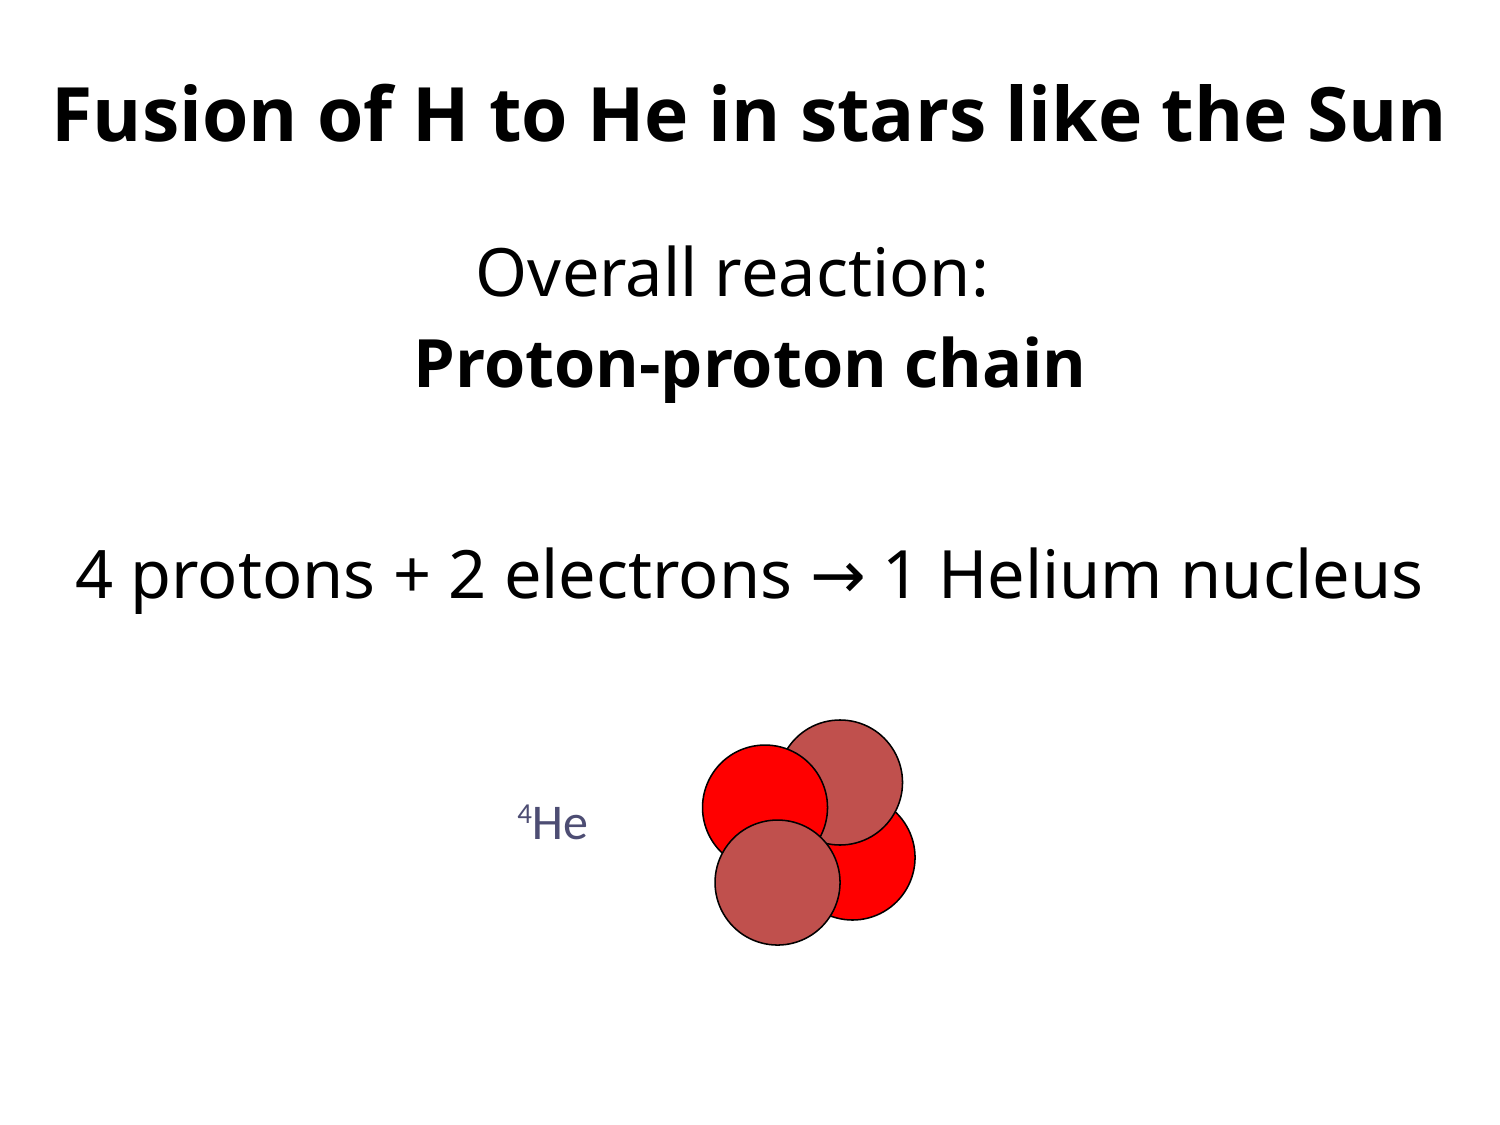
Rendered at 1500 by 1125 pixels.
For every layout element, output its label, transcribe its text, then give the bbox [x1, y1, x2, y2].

title Fusion of H to He in stars like the Sun [30, 68, 1471, 157]
text_box 4He [502, 782, 653, 858]
text_box [702, 720, 916, 946]
list Overall reaction: Proton-proton chain 4 protons + 2 electrons → 1 Helium nucleus [30, 224, 1471, 1021]
